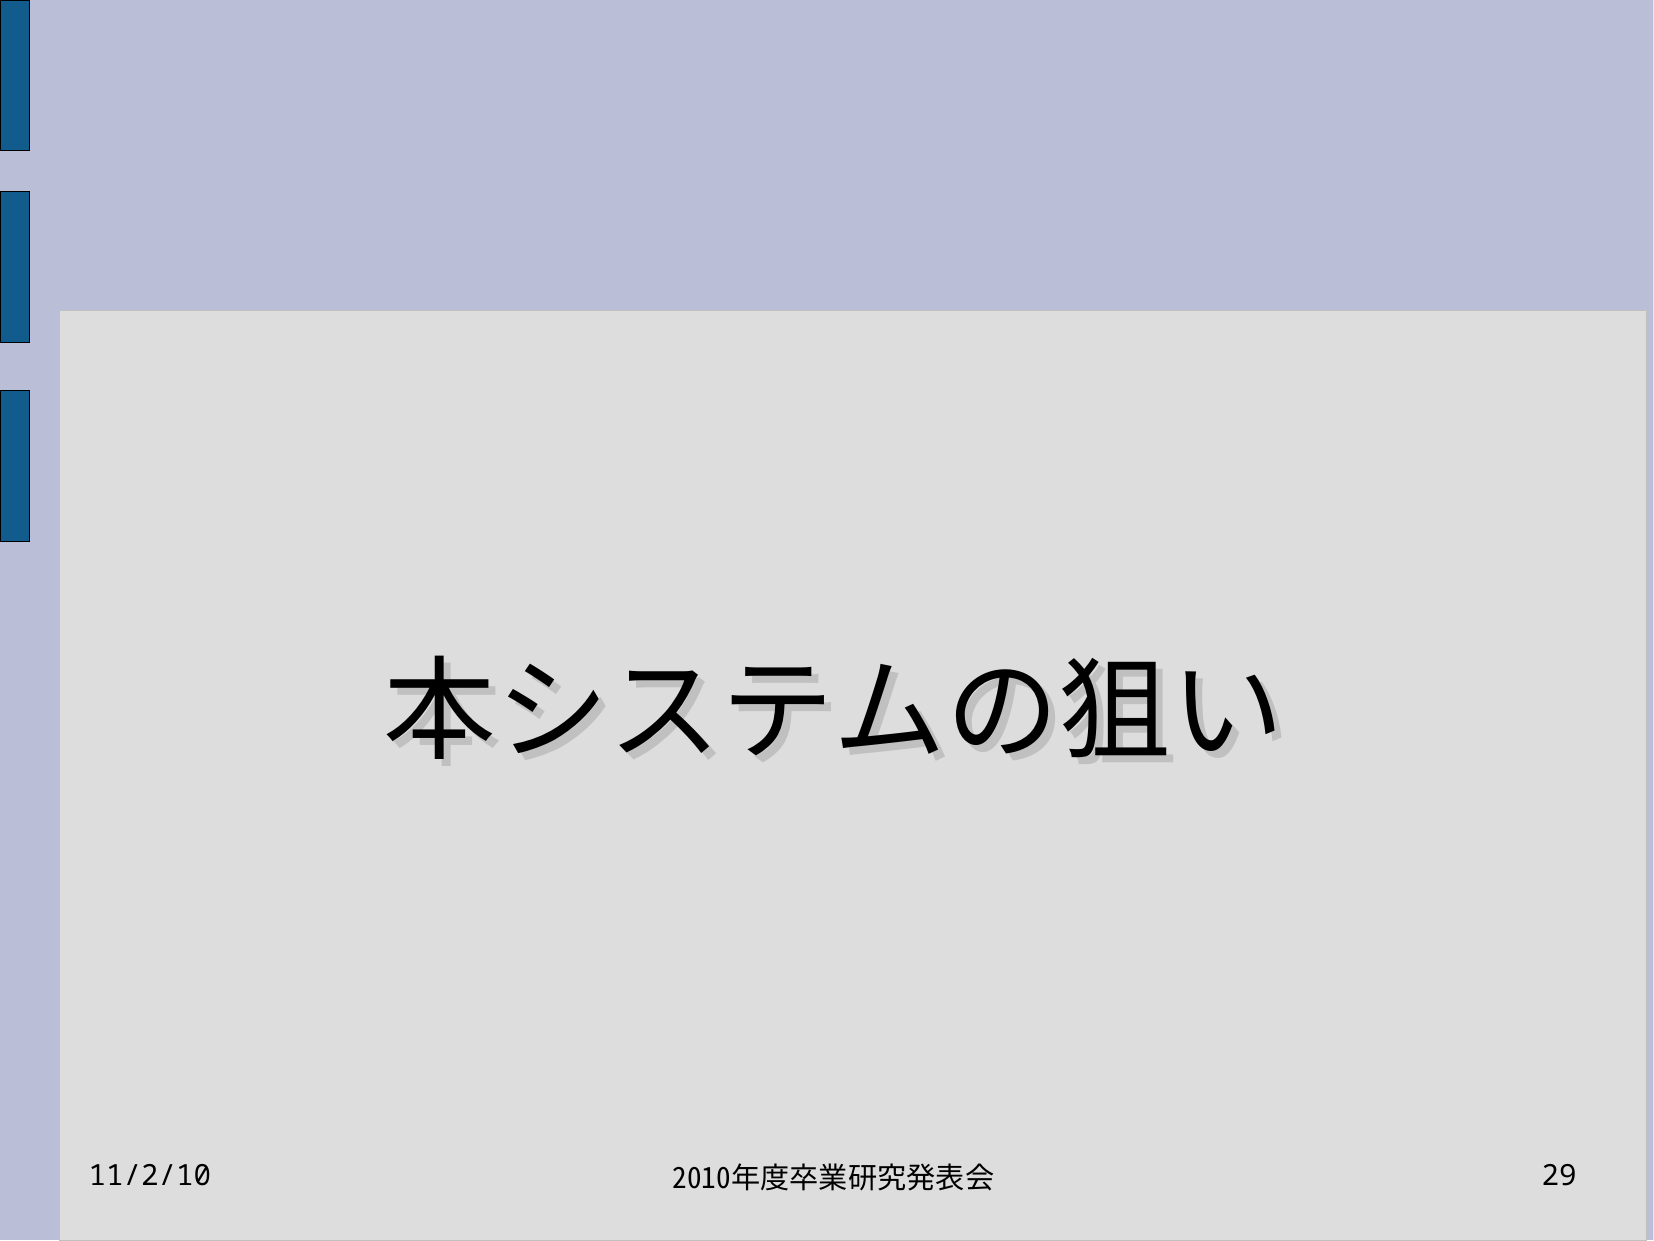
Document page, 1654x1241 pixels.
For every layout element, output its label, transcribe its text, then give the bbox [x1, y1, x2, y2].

text_box 本システムの狙い [383, 620, 1536, 768]
